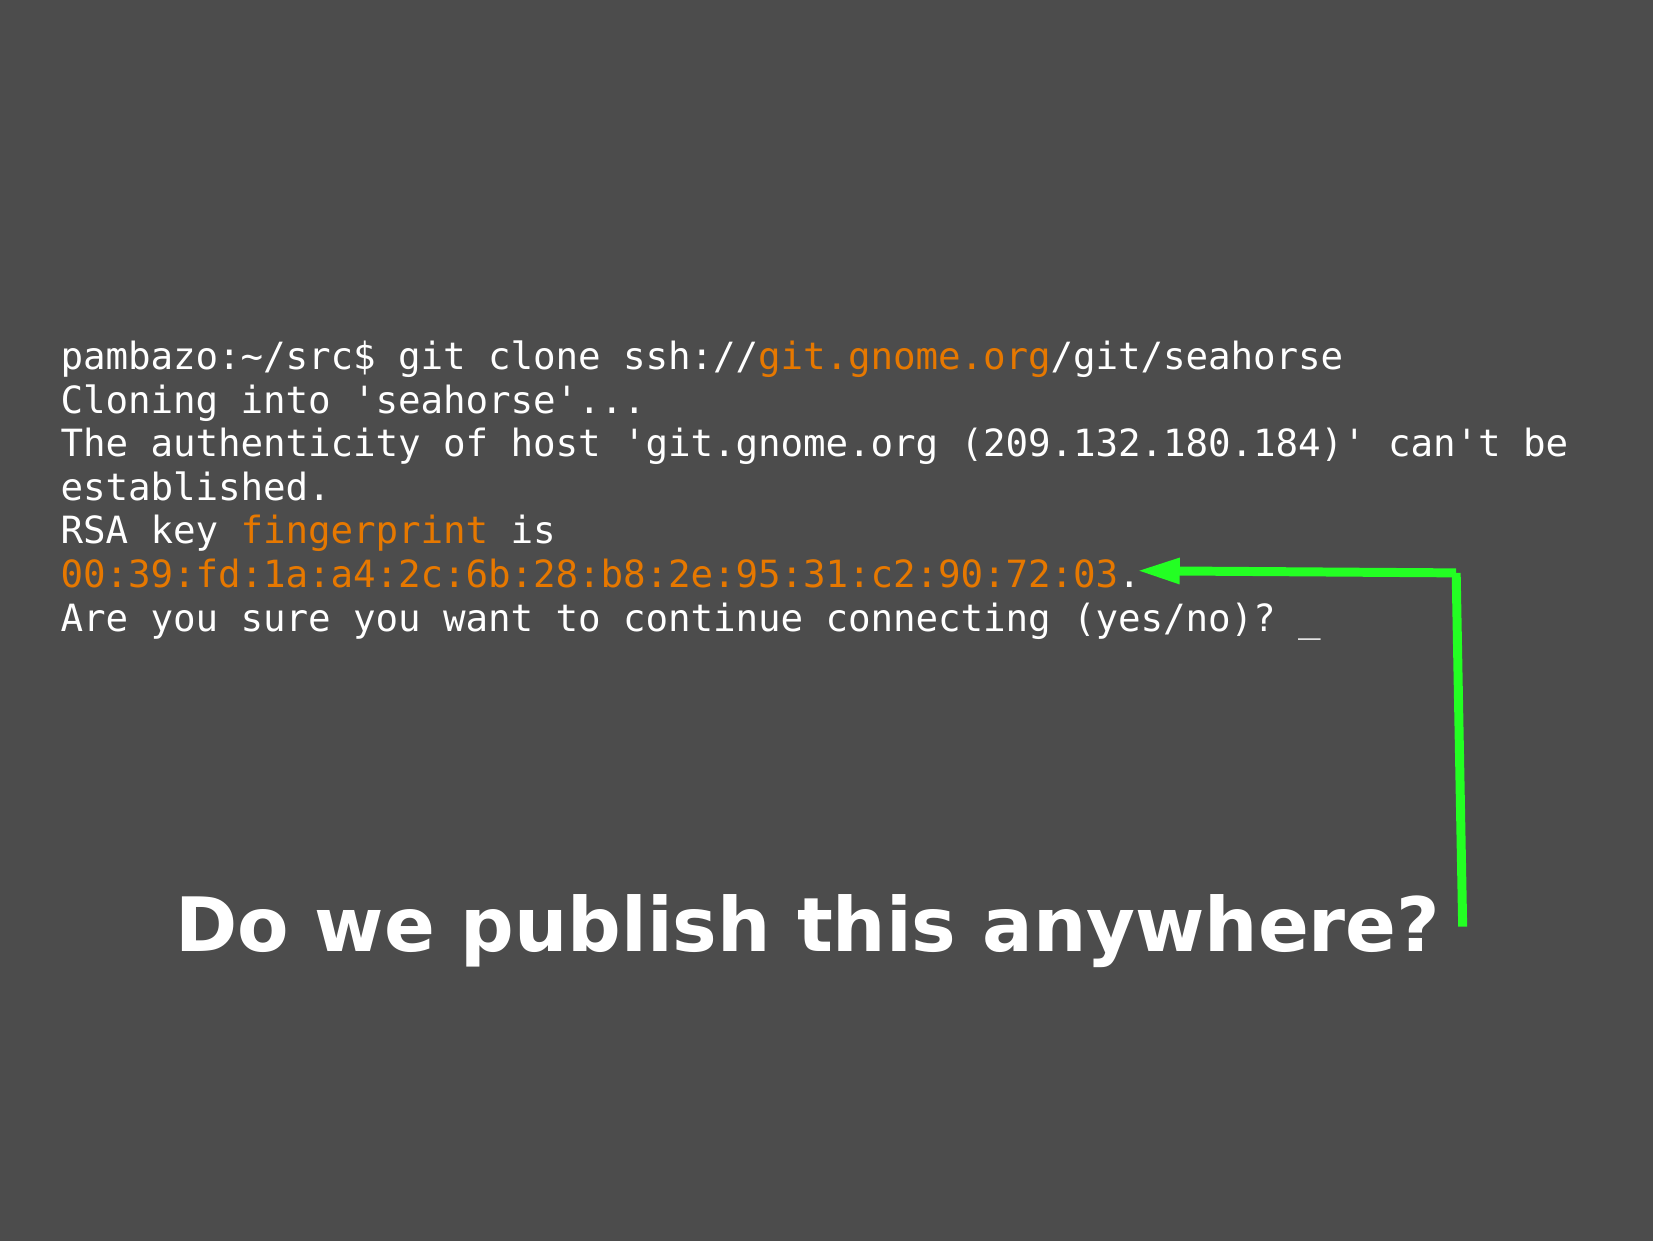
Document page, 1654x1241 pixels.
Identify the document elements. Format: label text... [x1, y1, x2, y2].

text_box Do we publish this anywhere? [160, 874, 1457, 977]
text_box pambazo:~/src$ git clone ssh://git.gnome.org/git/seahorse Cloning into 'seahorse'... The authenticity of host 'git.gnome.org (209.132.180.184)' can't be established. RSA key fingerprint is 00:39:fd:1a:a4:2c:6b:28:b8:2e:95:31:c2:90:72:03. Are you sure you want to continue connecting (yes/no)? _ [41, 323, 1604, 696]
